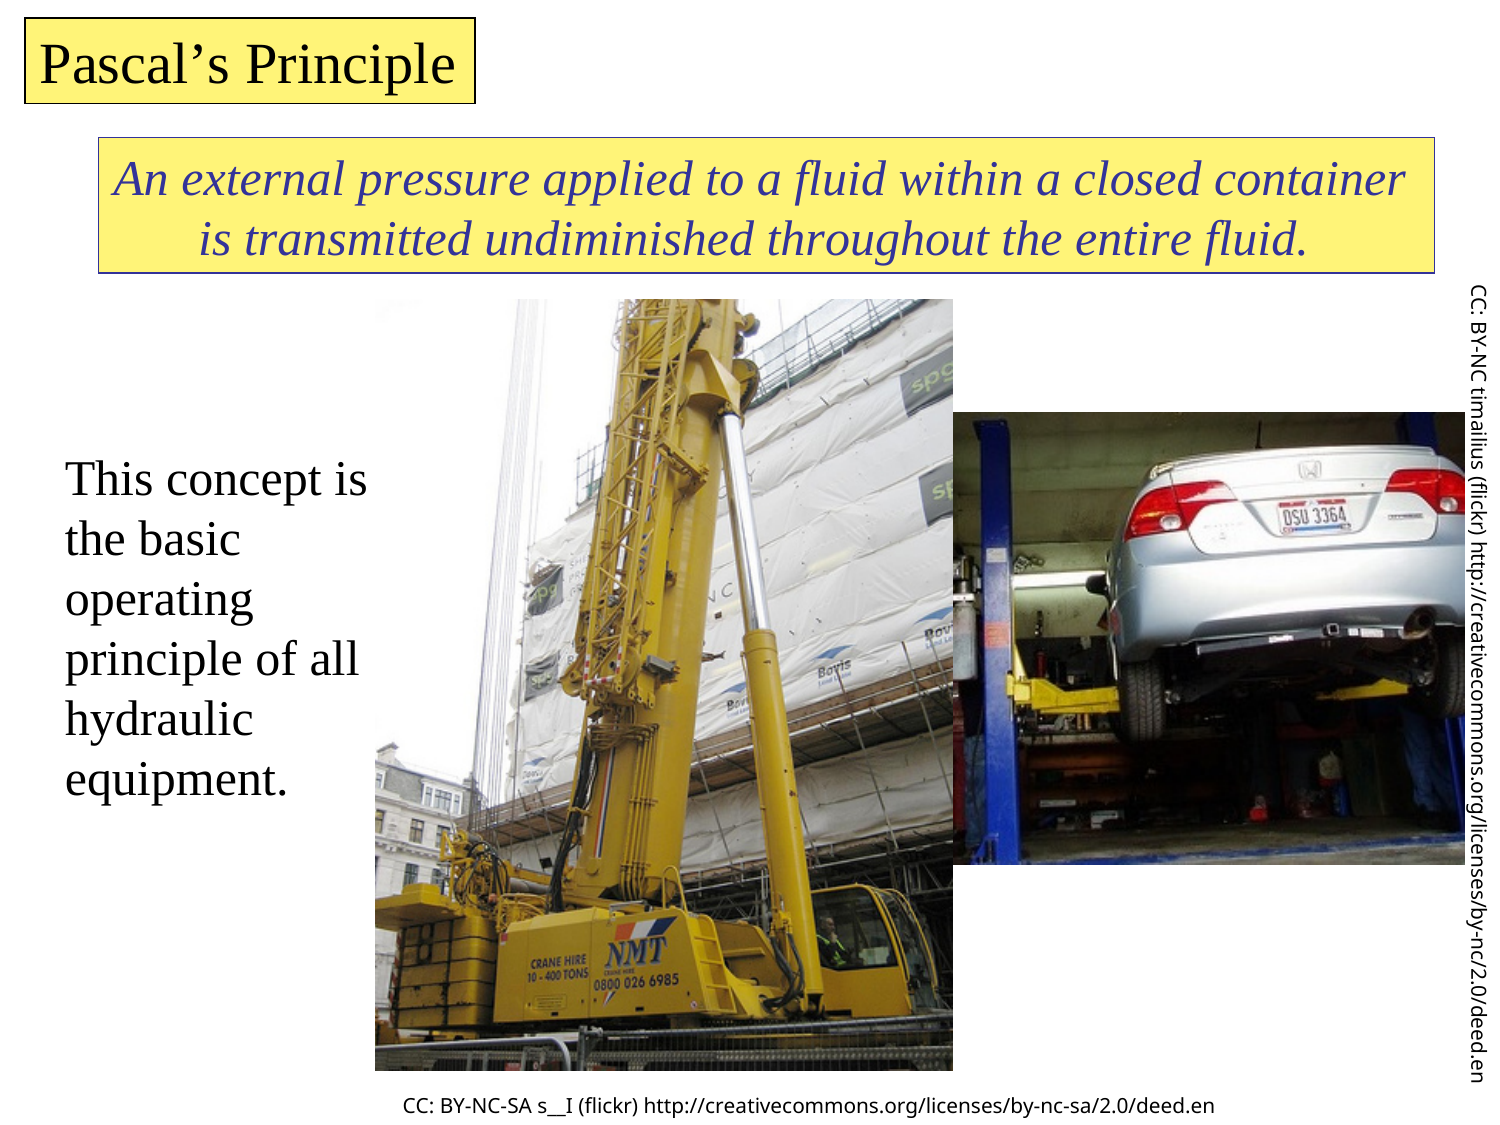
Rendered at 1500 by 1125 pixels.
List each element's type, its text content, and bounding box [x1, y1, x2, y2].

text_box An external pressure applied to a fluid within a closed container is transmitted undiminished throughout the entire fluid. [98, 137, 1435, 273]
text_box This concept is the basic operating principle of all hydraulic equipment. [50, 437, 375, 813]
text_box CC: BY-NC-SA s__I (flickr) http://creativecommons.org/licenses/by-nc-sa/2.0/deed.en [387, 1084, 1231, 1125]
text_box Pascal’s Principle [24, 17, 476, 104]
picture [375, 299, 1459, 1071]
text_box CC: BY-NC timailius (flickr) http://creativecommons.org/licenses/by-nc/2.0/deed.en [1459, 270, 1500, 1100]
